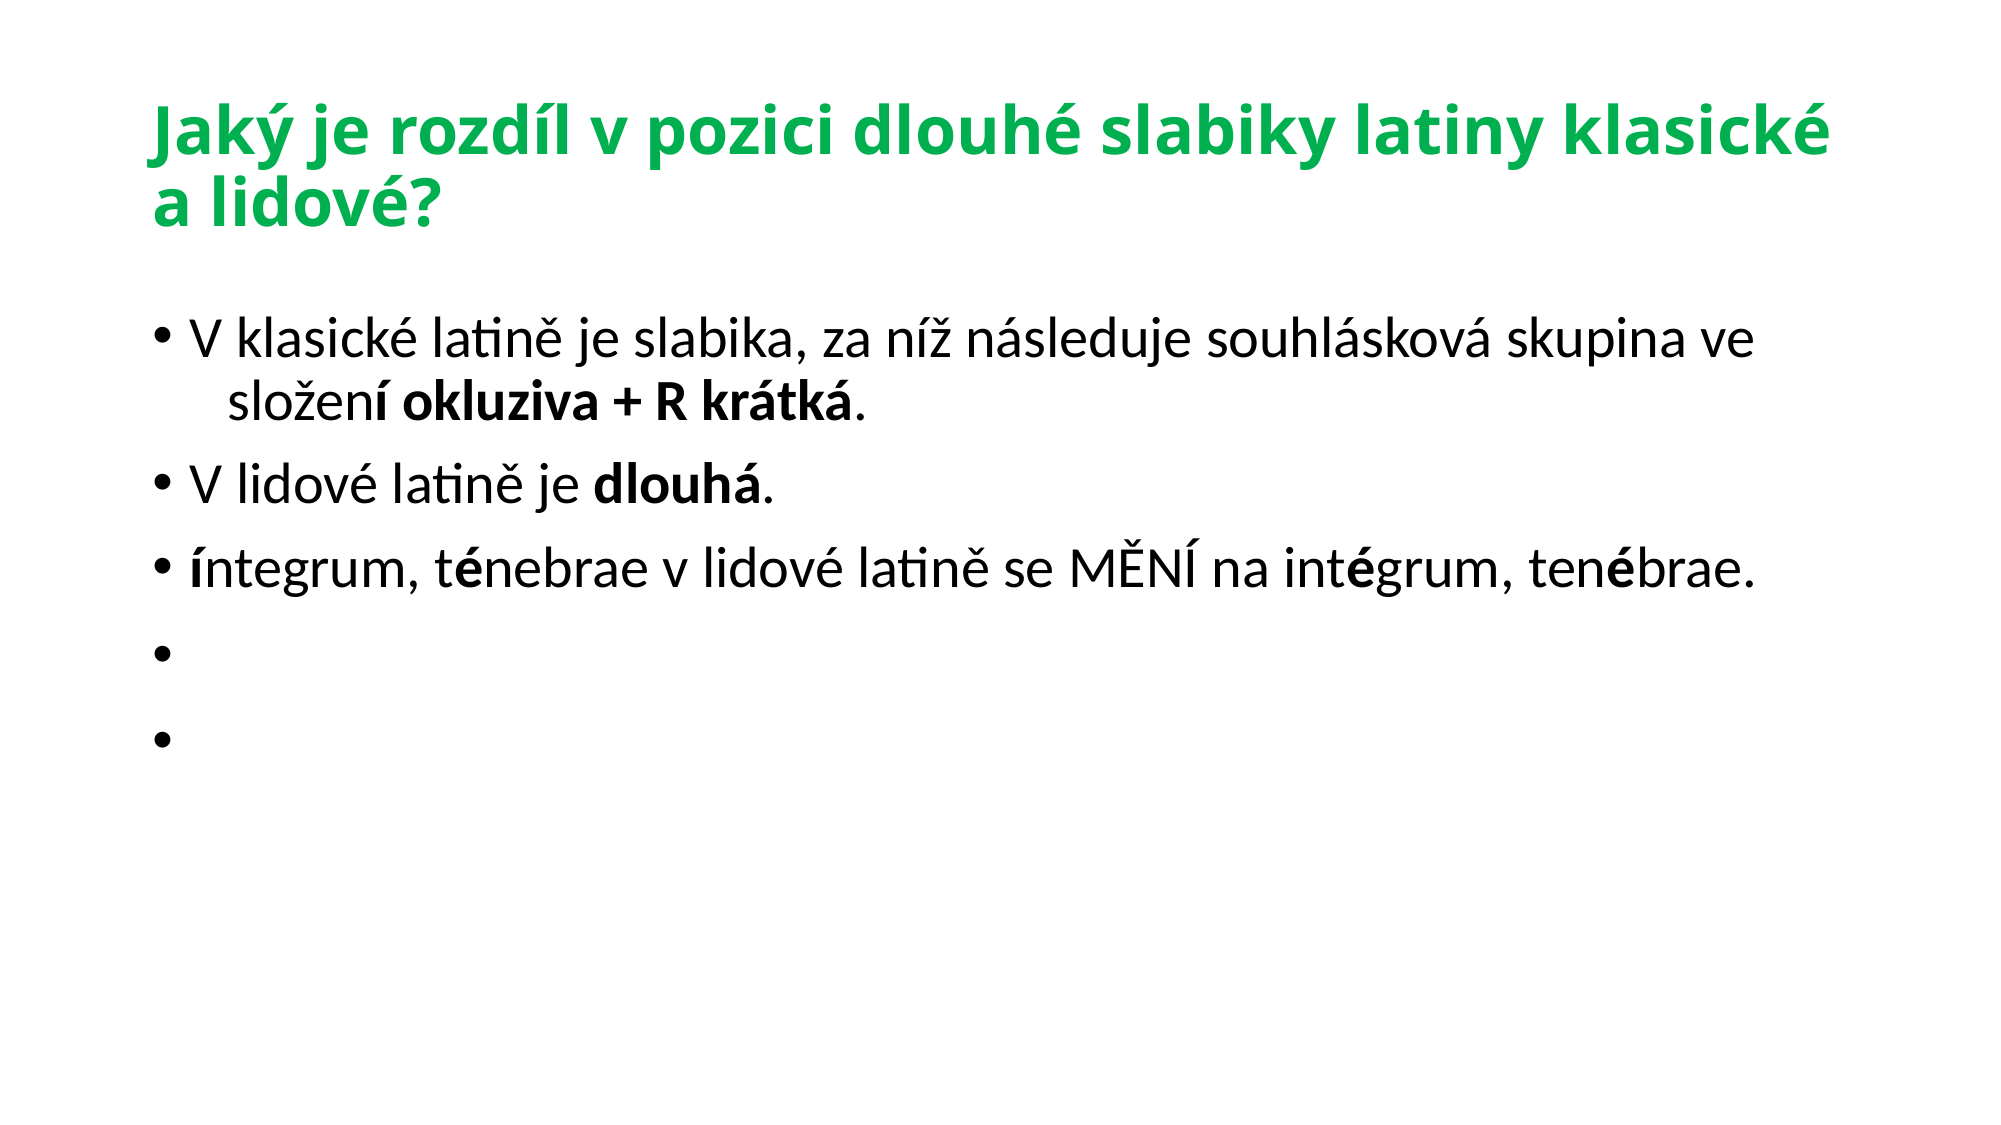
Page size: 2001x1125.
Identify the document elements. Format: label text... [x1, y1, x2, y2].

title Jaký je rozdíl v pozici dlouhé slabiky latiny klasické a lidové? [137, 59, 1863, 278]
list V klasické latině je slabika, za níž následuje souhlásková skupina ve složení okluziva + R krátká. V lidové latině je dlouhá. íntegrum, ténebrae v lidové latině se MĚNÍ na intégrum, tenébrae. [137, 299, 1863, 1014]
